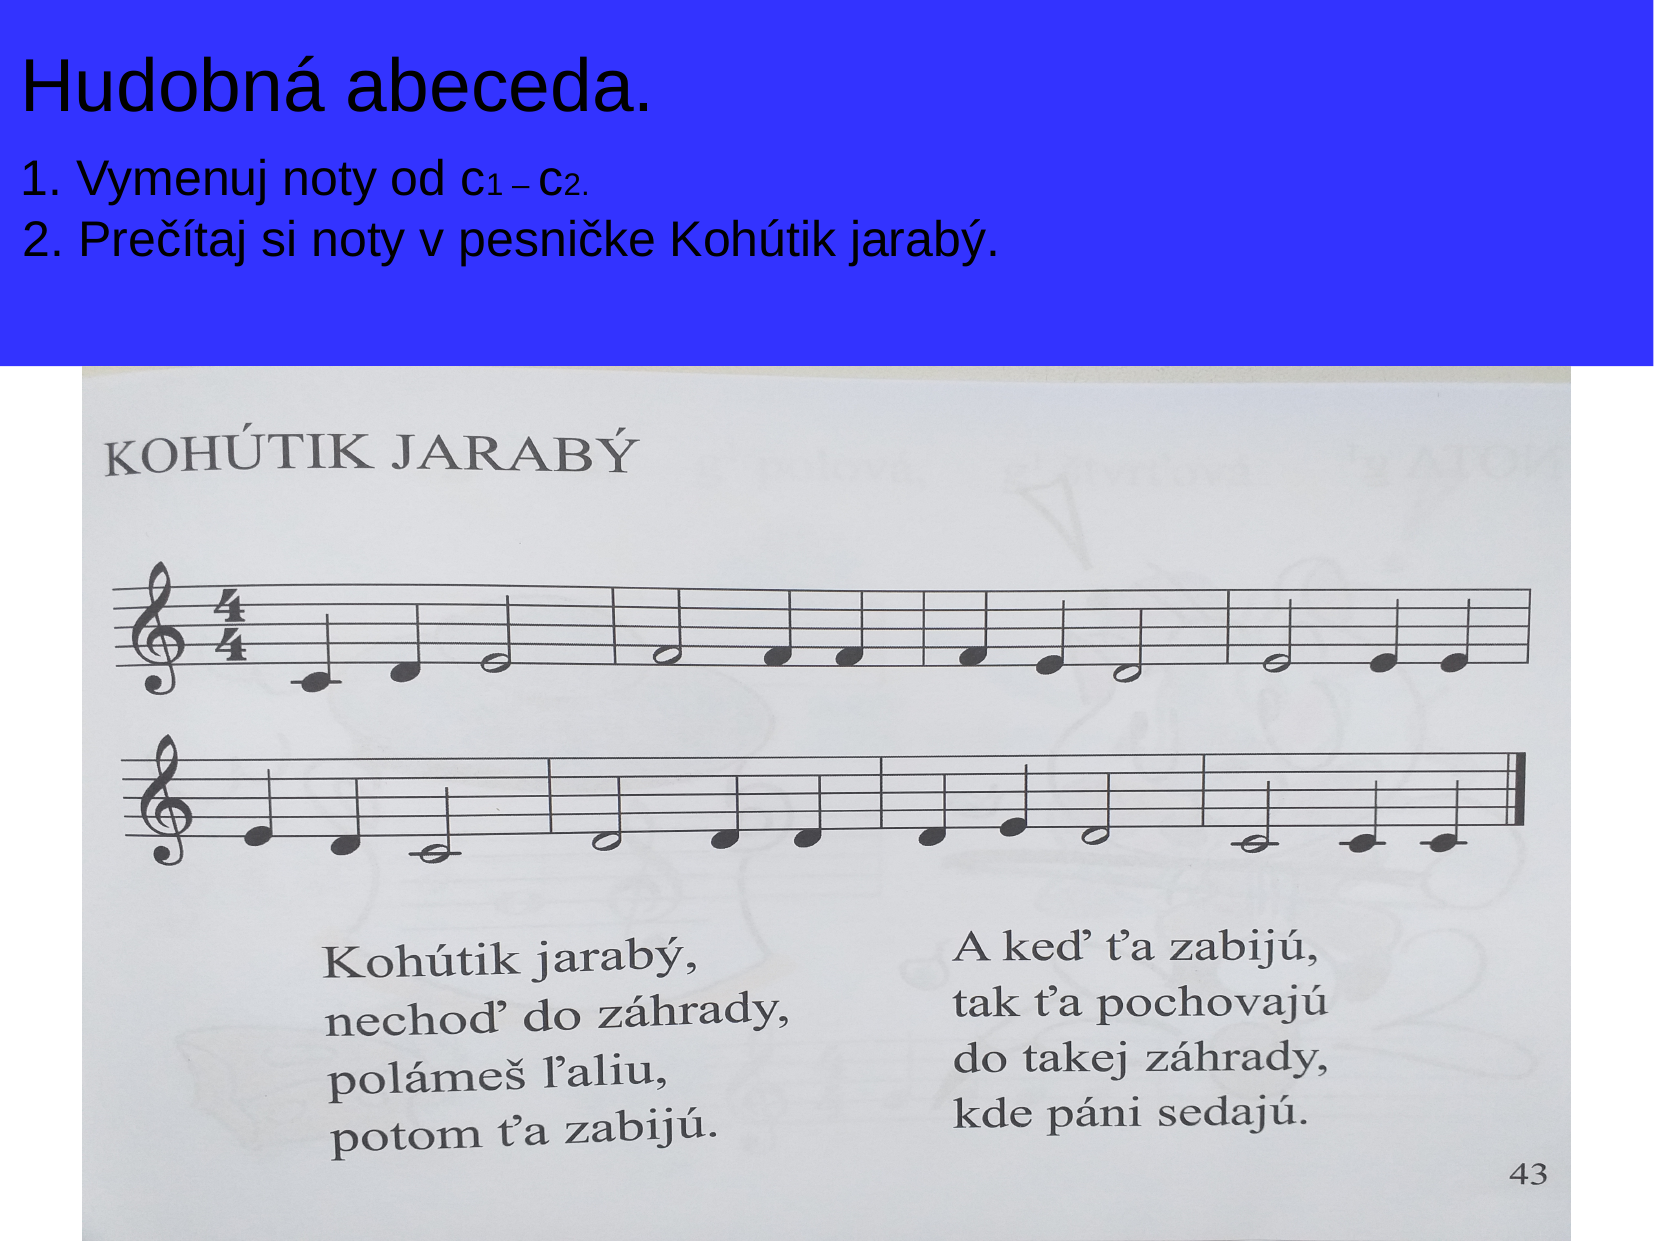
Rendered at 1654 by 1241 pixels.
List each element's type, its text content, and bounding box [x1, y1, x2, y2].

title Hudobná abeceda. 1. Vymenuj noty od c1 – c2. 2. Prečítaj si noty v pesničke Kohútik jarabý. [0, 0, 1654, 367]
picture [82, 366, 1571, 1241]
